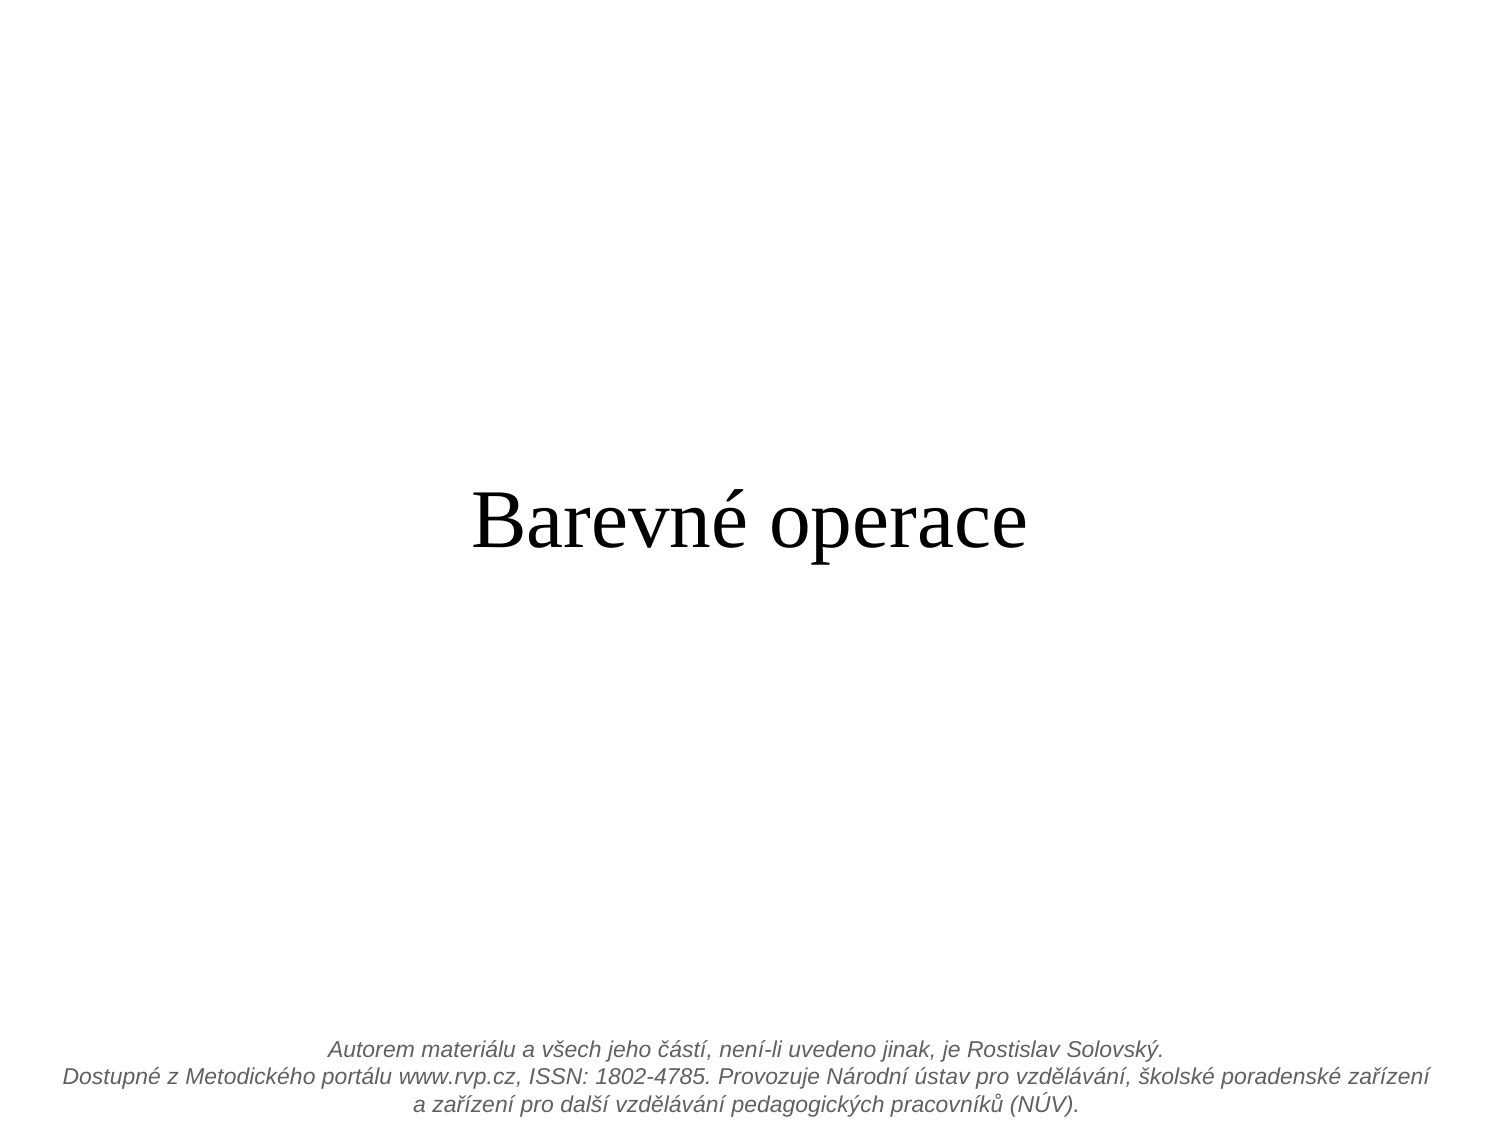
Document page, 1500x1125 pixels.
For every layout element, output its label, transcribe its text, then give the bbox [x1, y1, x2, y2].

text_box Barevné operace [0, 456, 1500, 572]
text_box Autorem materiálu a všech jeho částí, není-li uvedeno jinak, je Rostislav Solovský. Dostupné z Metodického portálu www.rvp.cz, ISSN: 1802-4785. Provozuje Národní ústav pro vzdělávání, školské poradenské zařízení a zařízení pro další vzdělávání pedagogických pracovníků (NÚV). [0, 1026, 1500, 1125]
